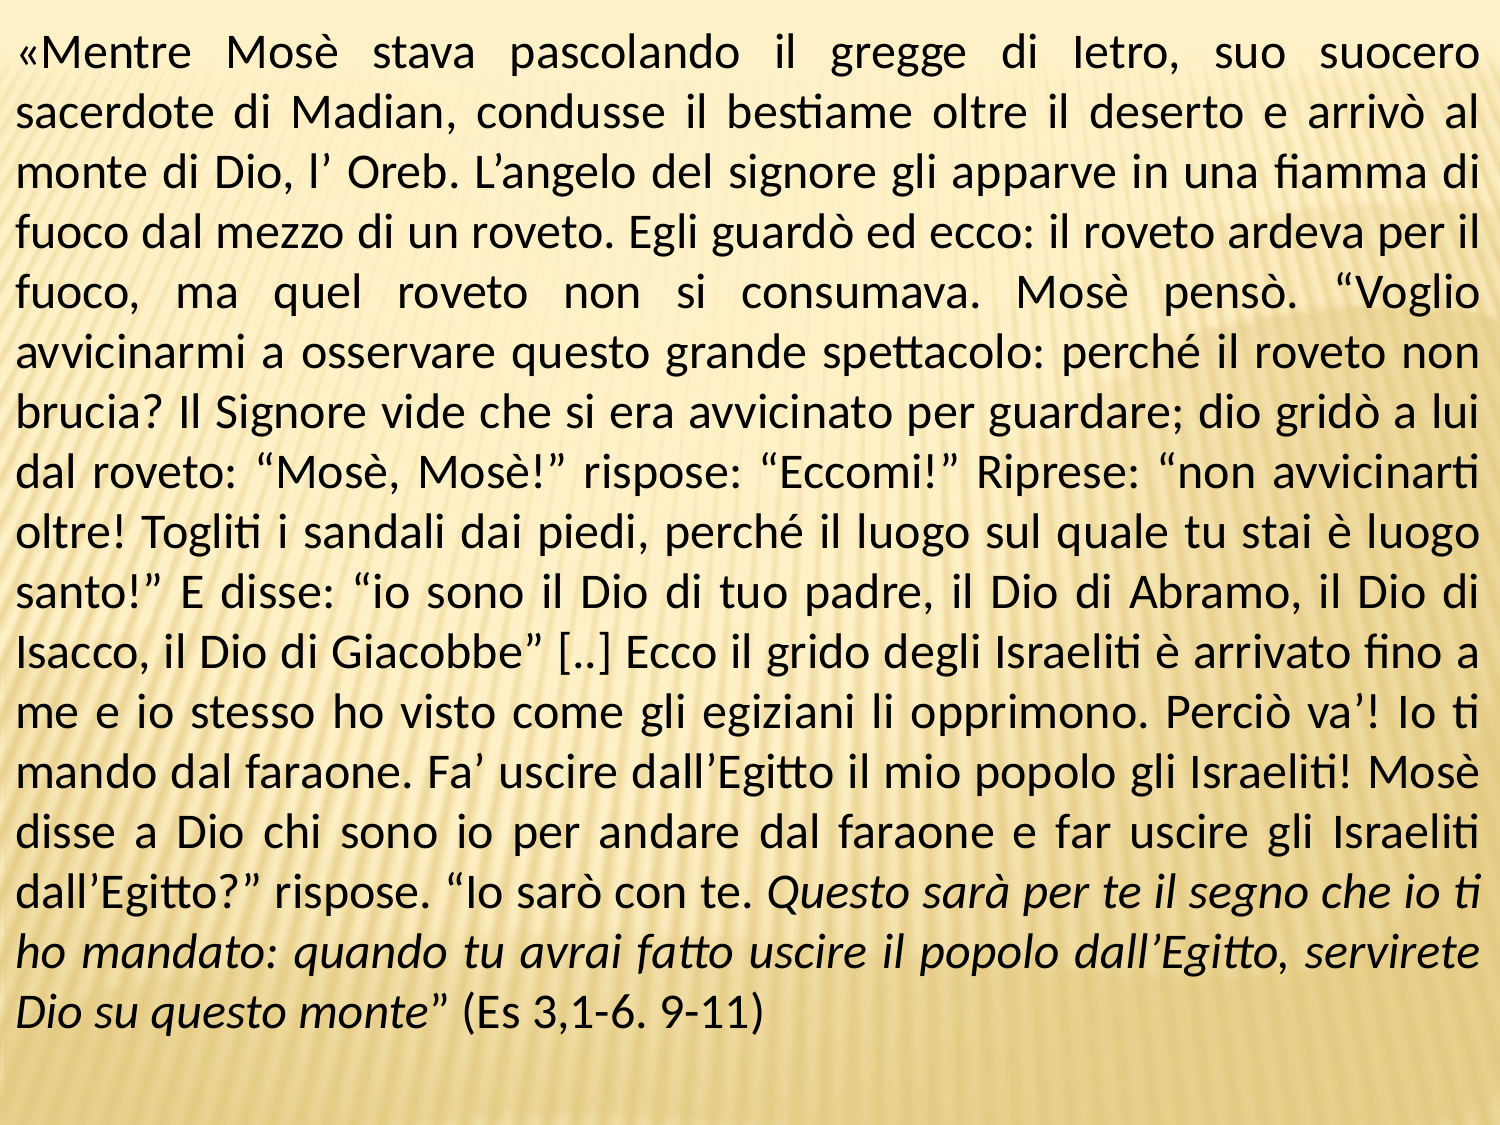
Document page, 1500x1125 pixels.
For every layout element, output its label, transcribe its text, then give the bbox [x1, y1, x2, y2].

text_box «Mentre Mosè stava pascolando il gregge di Ietro, suo suocero sacerdote di Madian, condusse il bestiame oltre il deserto e arrivò al monte di Dio, l’ Oreb. L’angelo del signore gli apparve in una fiamma di fuoco dal mezzo di un roveto. Egli guardò ed ecco: il roveto ardeva per il fuoco, ma quel roveto non si consumava. Mosè pensò. “Voglio avvicinarmi a osservare questo grande spettacolo: perché il roveto non brucia? Il Signore vide che si era avvicinato per guardare; dio gridò a lui dal roveto: “Mosè, Mosè!” rispose: “Eccomi!” Riprese: “non avvicinarti oltre! Togliti i sandali dai piedi, perché il luogo sul quale tu stai è luogo santo!” E disse: “io sono il Dio di tuo padre, il Dio di Abramo, il Dio di Isacco, il Dio di Giacobbe” [..] Ecco il grido degli Israeliti è arrivato fino a me e io stesso ho visto come gli egiziani li opprimono. Perciò va’! Io ti mando dal faraone. Fa’ uscire dall’Egitto il mio popolo gli Israeliti! Mosè disse a Dio chi sono io per andare dal faraone e far uscire gli Israeliti dall’Egitto?” rispose. “Io sarò con te. Questo sarà per te il segno che io ti ho mandato: quando tu avrai fatto uscire il popolo dall’Egitto, servirete Dio su questo monte” (Es 3,1-6. 9-11) [0, 11, 1500, 1057]
